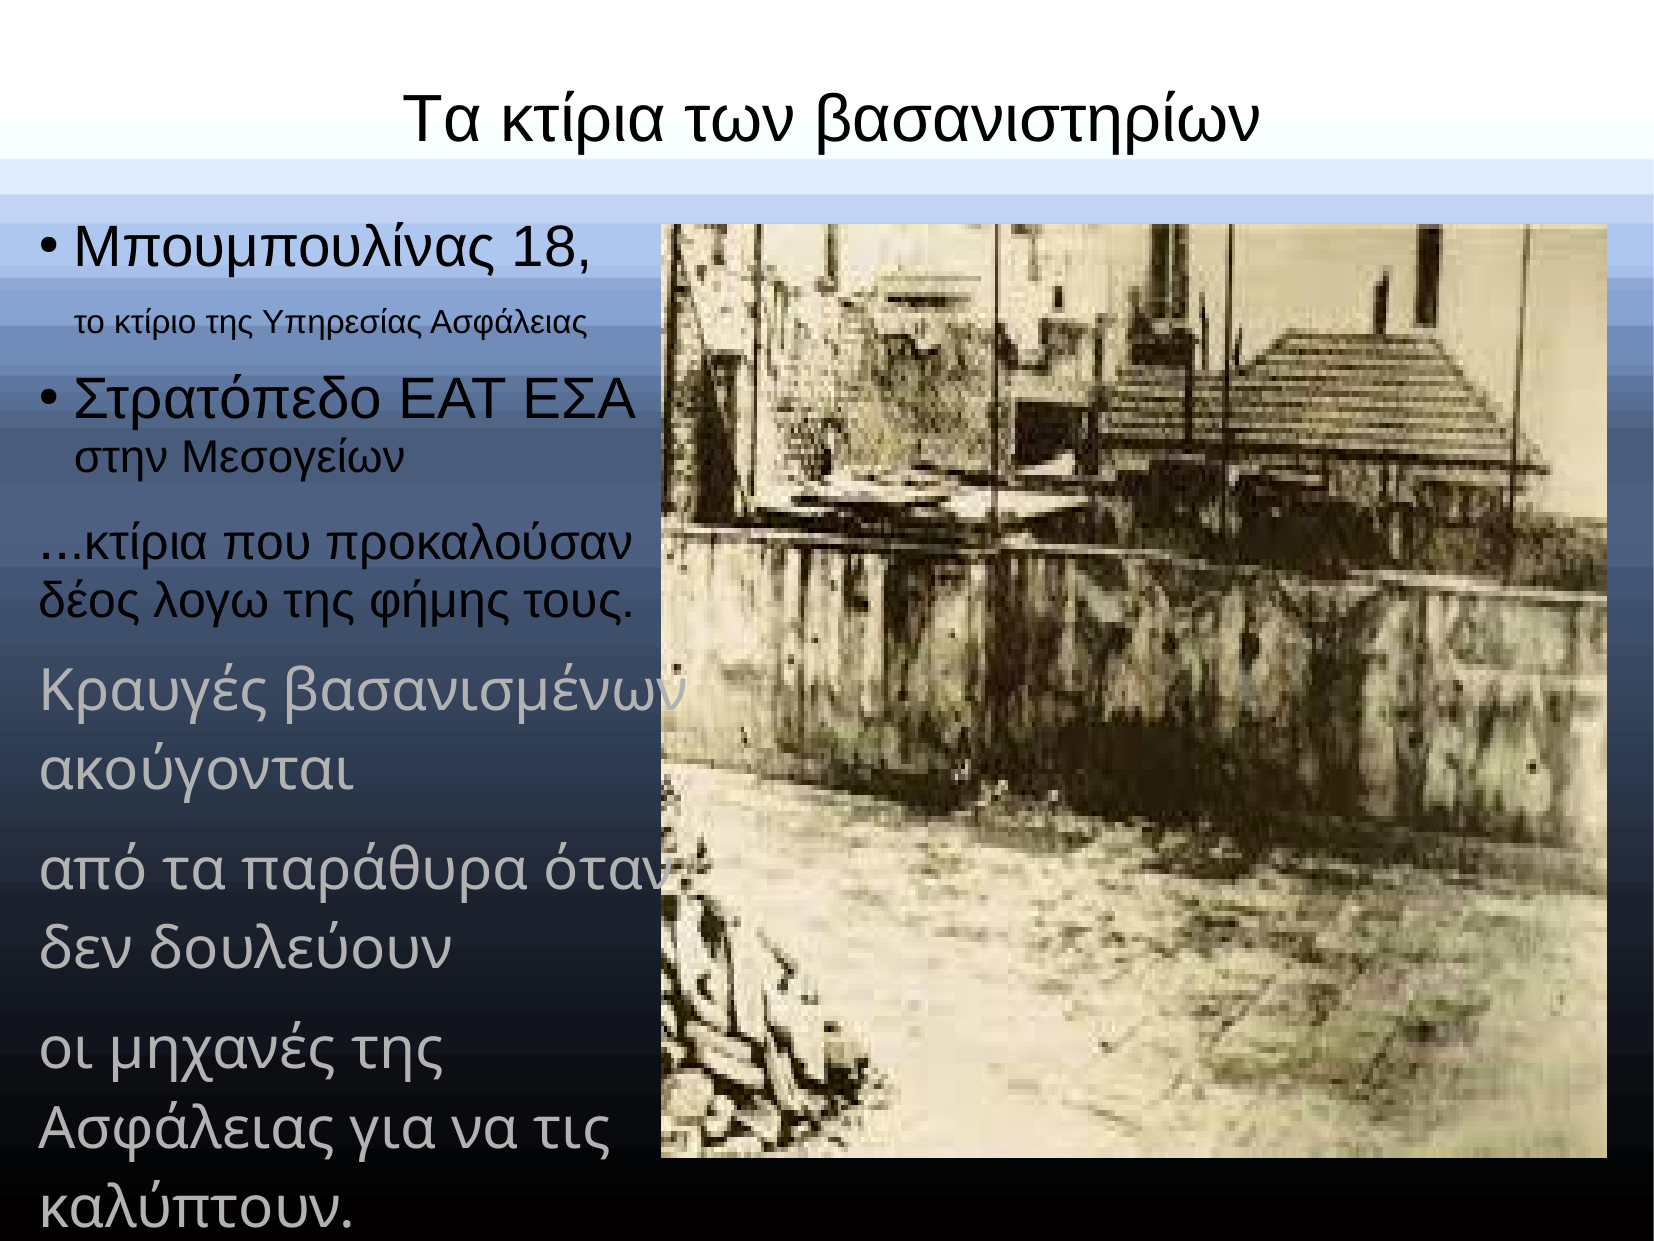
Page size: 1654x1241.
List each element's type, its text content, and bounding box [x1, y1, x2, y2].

picture [0, 224, 1654, 1241]
subtitle Τα κτίρια των βασανιστηρίων [0, 0, 1654, 308]
text_box Μπουμπουλίνας 18, το κτίριο της Υπηρεσίας Ασφάλειας Στρατόπεδο ΕΑΤ ΕΣΑ στην Μεσογείων ...κτίρια που προκαλούσαν δέος λογω της φήμης τους. Κραυγές βασανισμένων ακούγονται από τα παράθυρα όταν δεν δουλεύουν οι μηχανές της Ασφάλειας για να τις καλύπτουν. [23, 206, 745, 1174]
